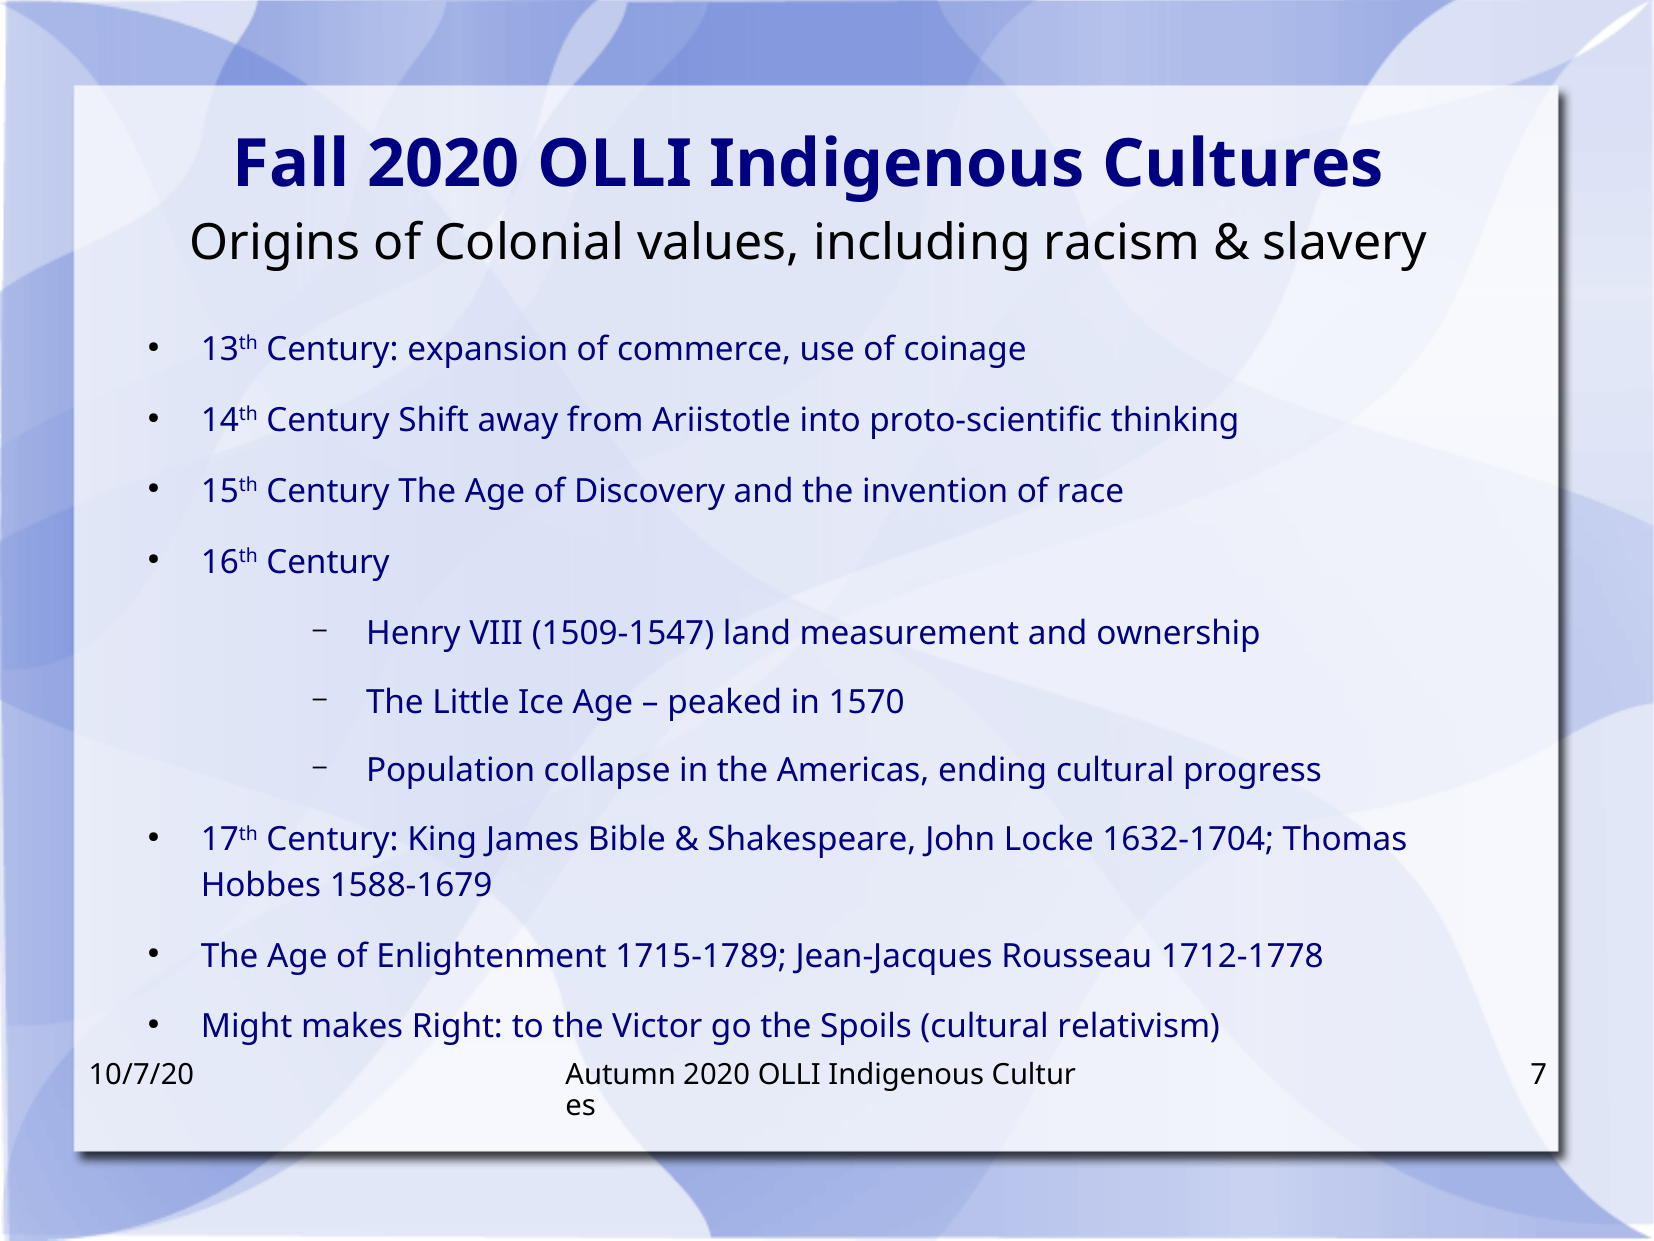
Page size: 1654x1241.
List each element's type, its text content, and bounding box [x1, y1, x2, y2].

picture [0, 0, 1654, 1241]
title Fall 2020 OLLI Indigenous Cultures Origins of Colonial values, including racism & slavery [82, 90, 1536, 298]
list 13th Century: expansion of commerce, use of coinage 14th Century Shift away from Ariistotle into proto-scientific thinking 15th Century The Age of Discovery and the invention of race 16th Century Henry VIII (1509-1547) land measurement and ownership The Little Ice Age – peaked in 1570 Population collapse in the Americas, ending cultural progress 17th Century: King James Bible & Shakespeare, John Locke 1632-1704; Thomas Hobbes 1588-1679 The Age of Enlightenment 1715-1789; Jean-Jacques Rousseau 1712-1778 Might makes Right: to the Victor go the Spoils (cultural relativism) [129, 324, 1489, 994]
